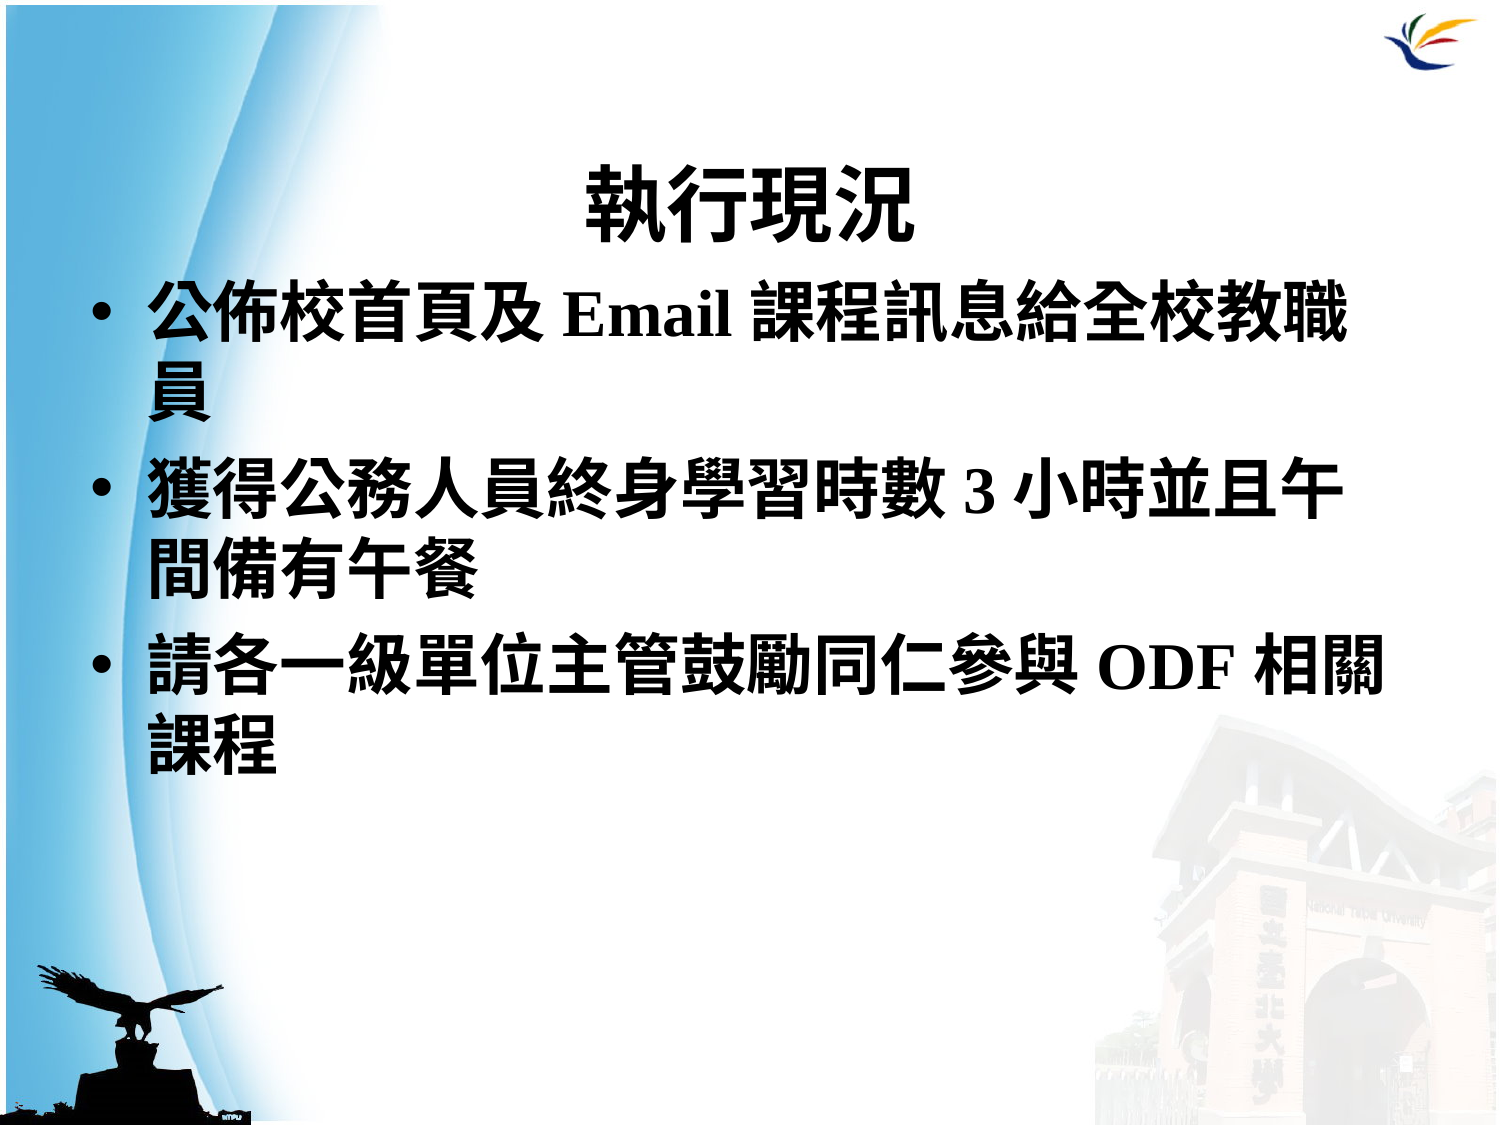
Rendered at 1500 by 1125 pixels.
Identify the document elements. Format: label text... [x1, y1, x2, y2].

list 公佈校首頁及Email課程訊息給全校教職員 獲得公務人員終身學習時數3小時並且午間備有午餐 請各一級單位主管鼓勵同仁參與ODF相關課程 [75, 262, 1425, 1005]
title 執行現況 [75, 45, 1425, 233]
picture [0, 0, 1500, 1125]
